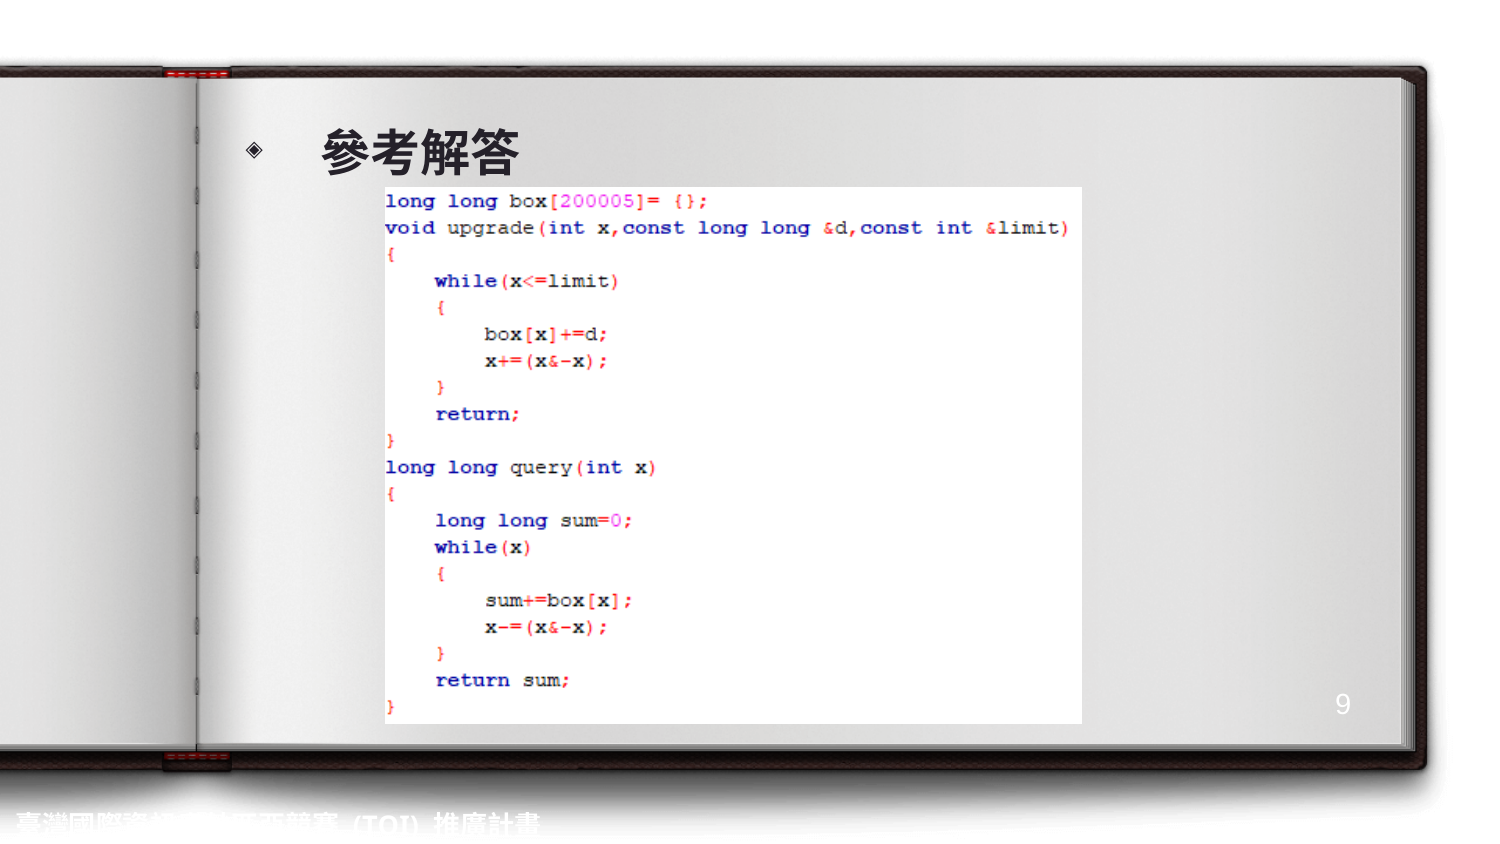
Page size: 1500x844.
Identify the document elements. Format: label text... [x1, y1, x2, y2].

text_box 參考解答 [230, 98, 1055, 188]
picture [0, 0, 1500, 844]
text_box <編號> [1320, 672, 1386, 737]
